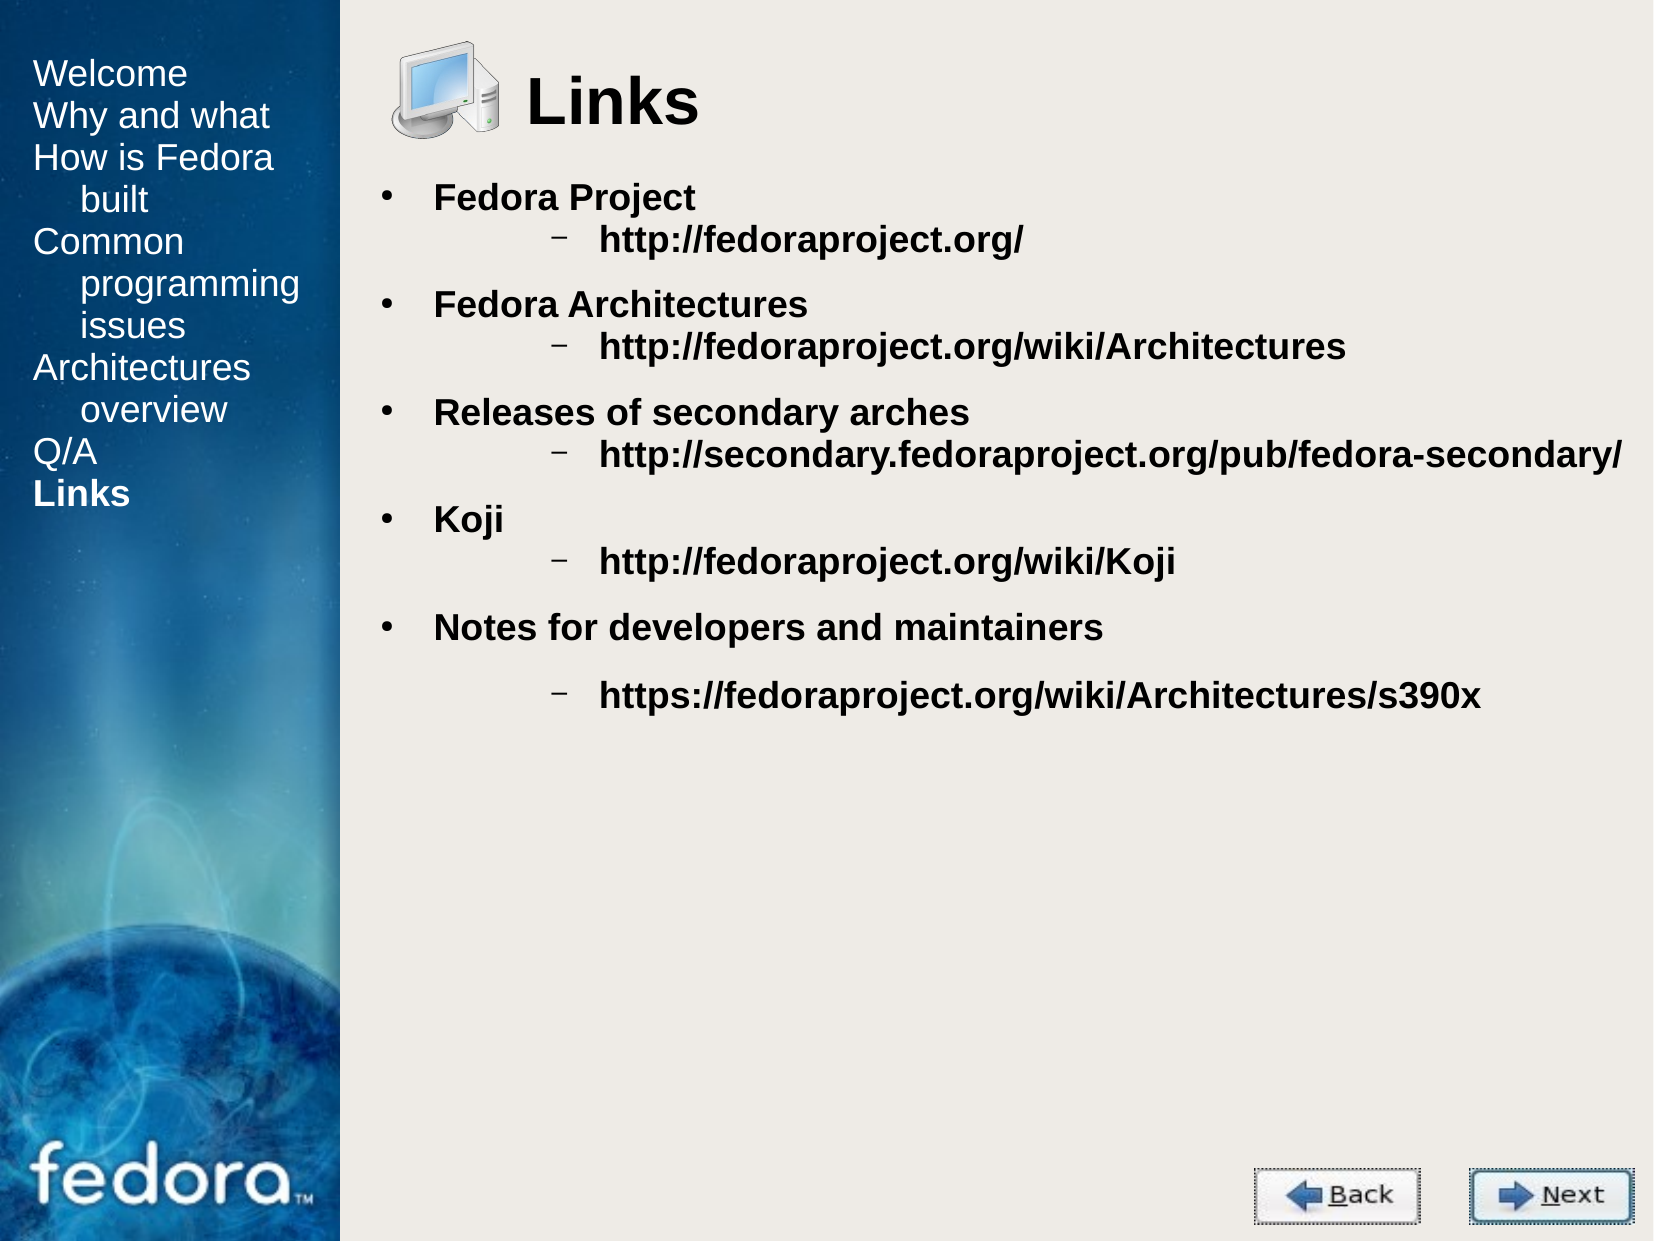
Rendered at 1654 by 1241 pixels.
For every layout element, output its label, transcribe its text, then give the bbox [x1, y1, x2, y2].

list Fedora Project http://fedoraproject.org/ Fedora Architectures http://fedoraproject.org/wiki/Architectures Releases of secondary arches http://secondary.fedoraproject.org/pub/fedora-secondary/ Koji http://fedoraproject.org/wiki/Koji Notes for developers and maintainers https://fedoraproject.org/wiki/Architectures/s390x [362, 175, 1654, 1147]
text_box Welcome Why and what How is Fedora built Common programming issues Architectures overview Q/A Links [18, 45, 327, 523]
picture [0, 0, 1654, 1241]
text_box Links [511, 56, 1316, 147]
